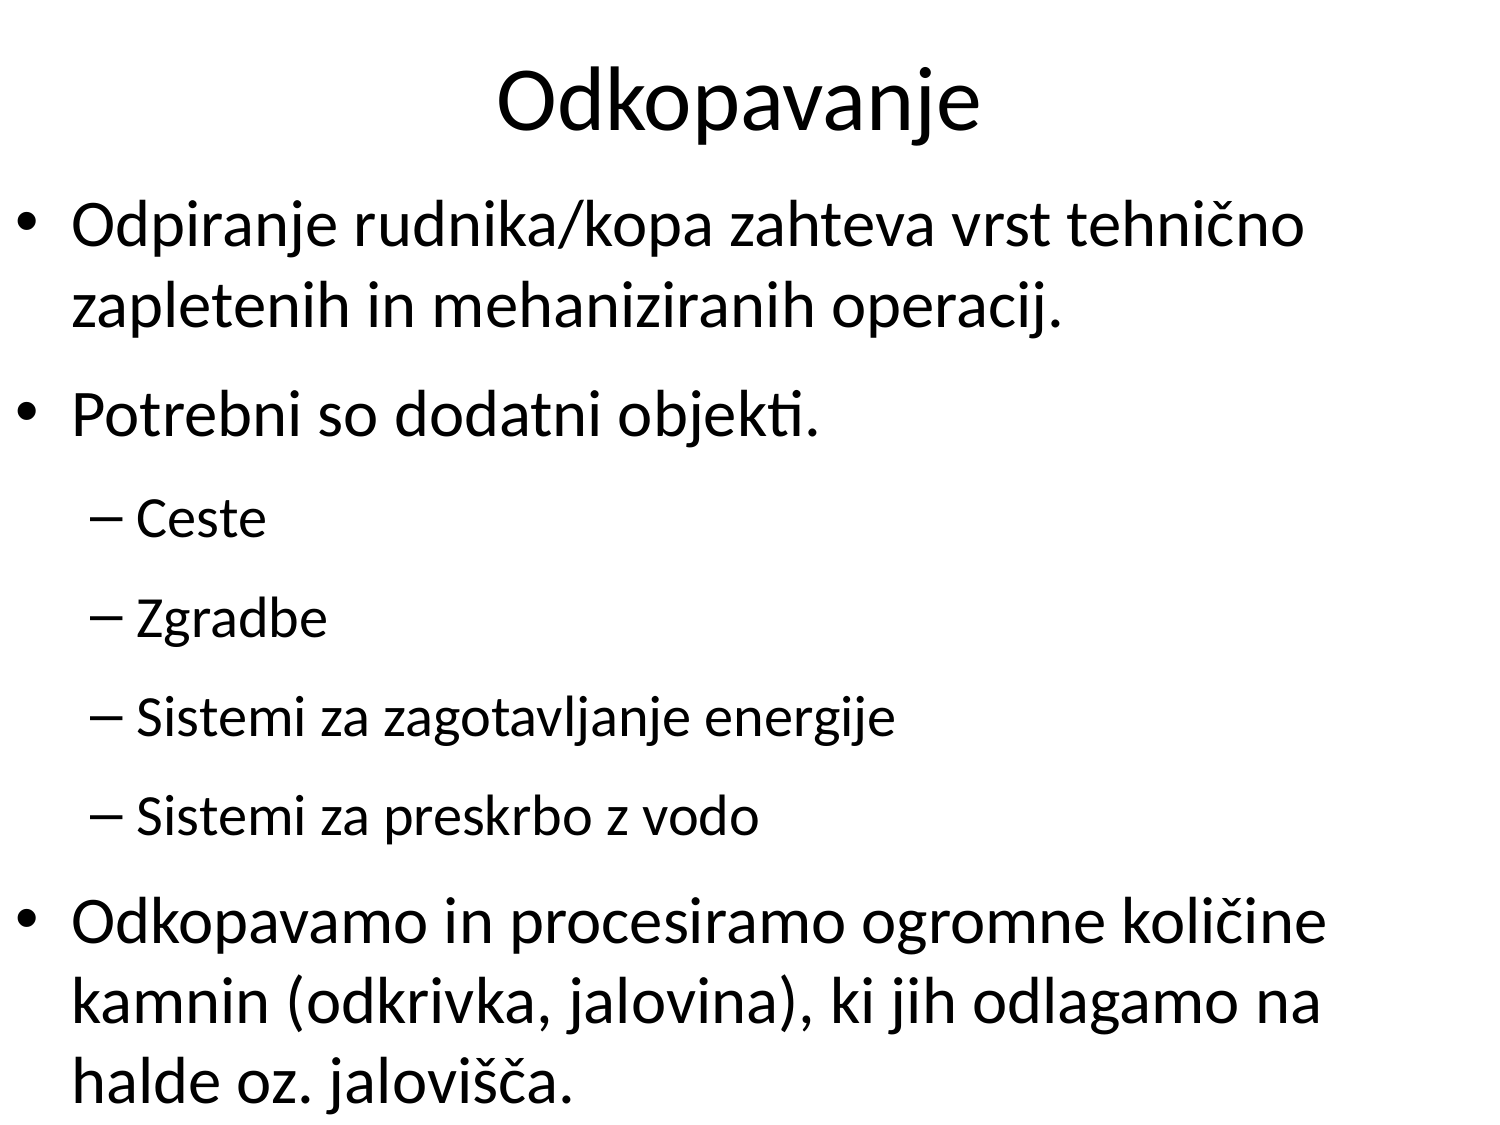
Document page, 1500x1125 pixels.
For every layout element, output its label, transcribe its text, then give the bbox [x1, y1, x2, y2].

list Odpiranje rudnika/kopa zahteva vrst tehnično zapletenih in mehaniziranih operacij. Potrebni so dodatni objekti. Ceste Zgradbe Sistemi za zagotavljanje energije Sistemi za preskrbo z vodo Odkopavamo in procesiramo ogromne količine kamnin (odkrivka, jalovina), ki jih odlagamo na halde oz. jalovišča. [0, 172, 1500, 1125]
title Odkopavanje [64, 0, 1415, 172]
